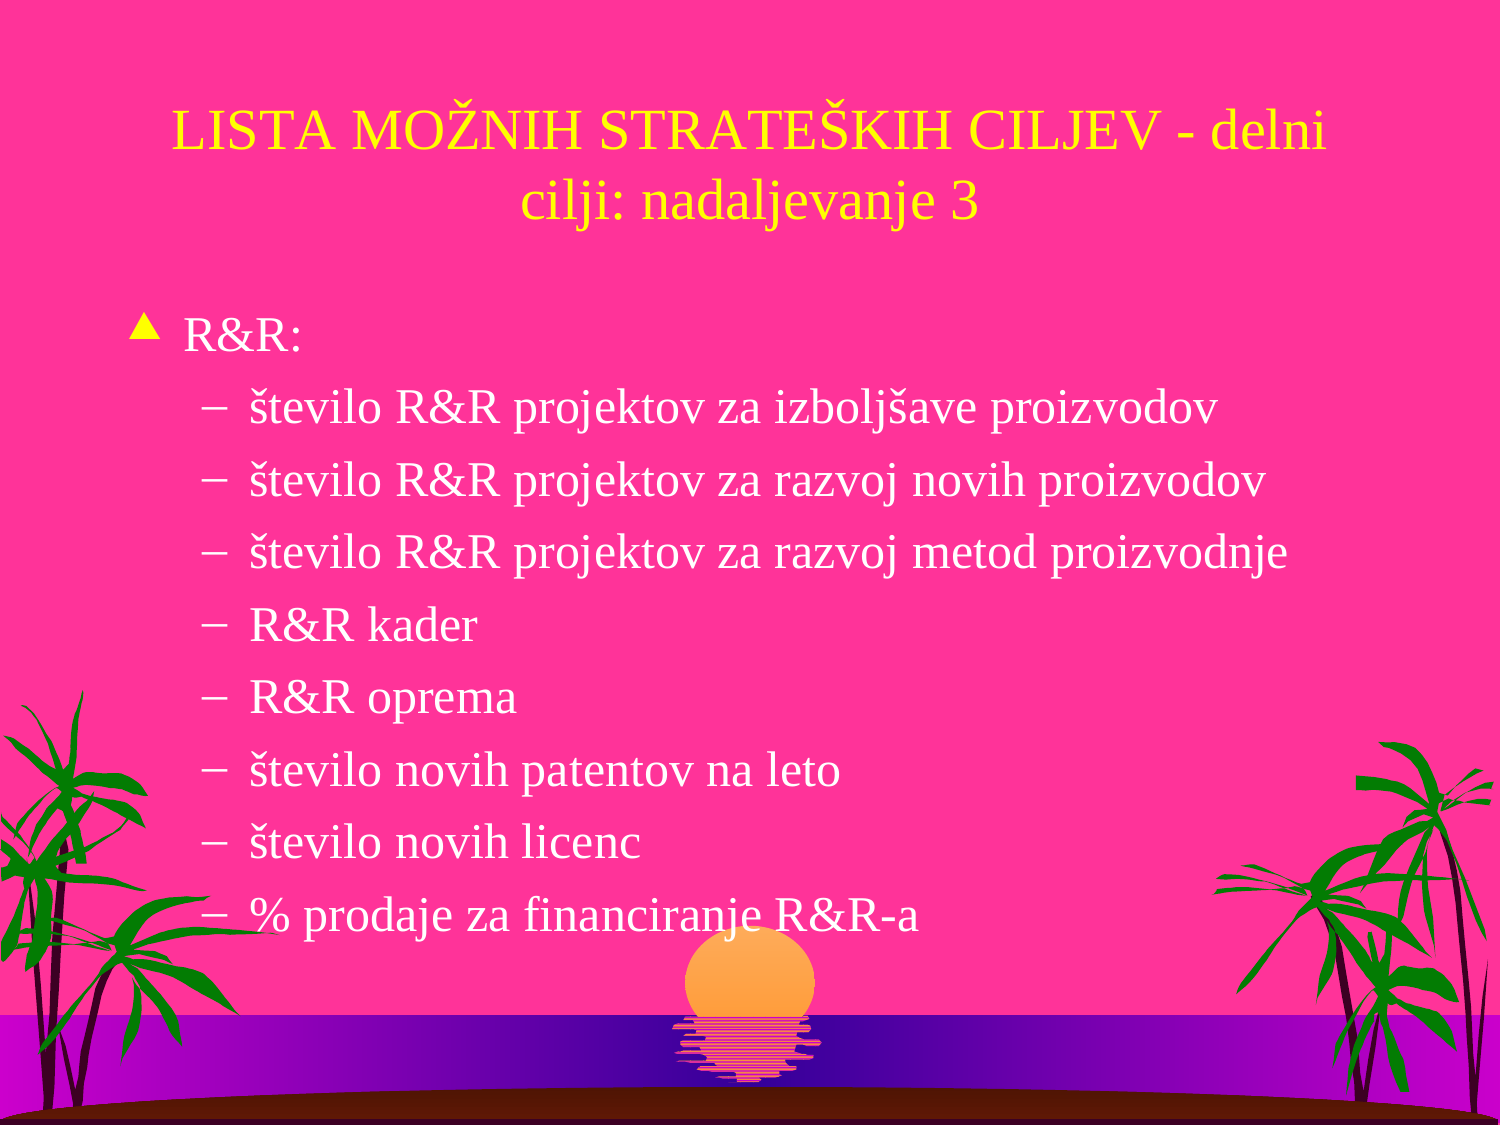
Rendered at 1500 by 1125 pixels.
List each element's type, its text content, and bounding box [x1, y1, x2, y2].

title LISTA MOŽNIH STRATEŠKIH CILJEV - delni cilji: nadaljevanje 3 [112, 65, 1388, 257]
picture [672, 1015, 822, 1083]
list R&R: število R&R projektov za izboljšave proizvodov število R&R projektov za razvoj novih proizvodov število R&R projektov za razvoj metod proizvodnje R&R kader R&R oprema število novih patentov na leto število novih licenc % prodaje za financiranje R&R-a [112, 293, 1388, 966]
